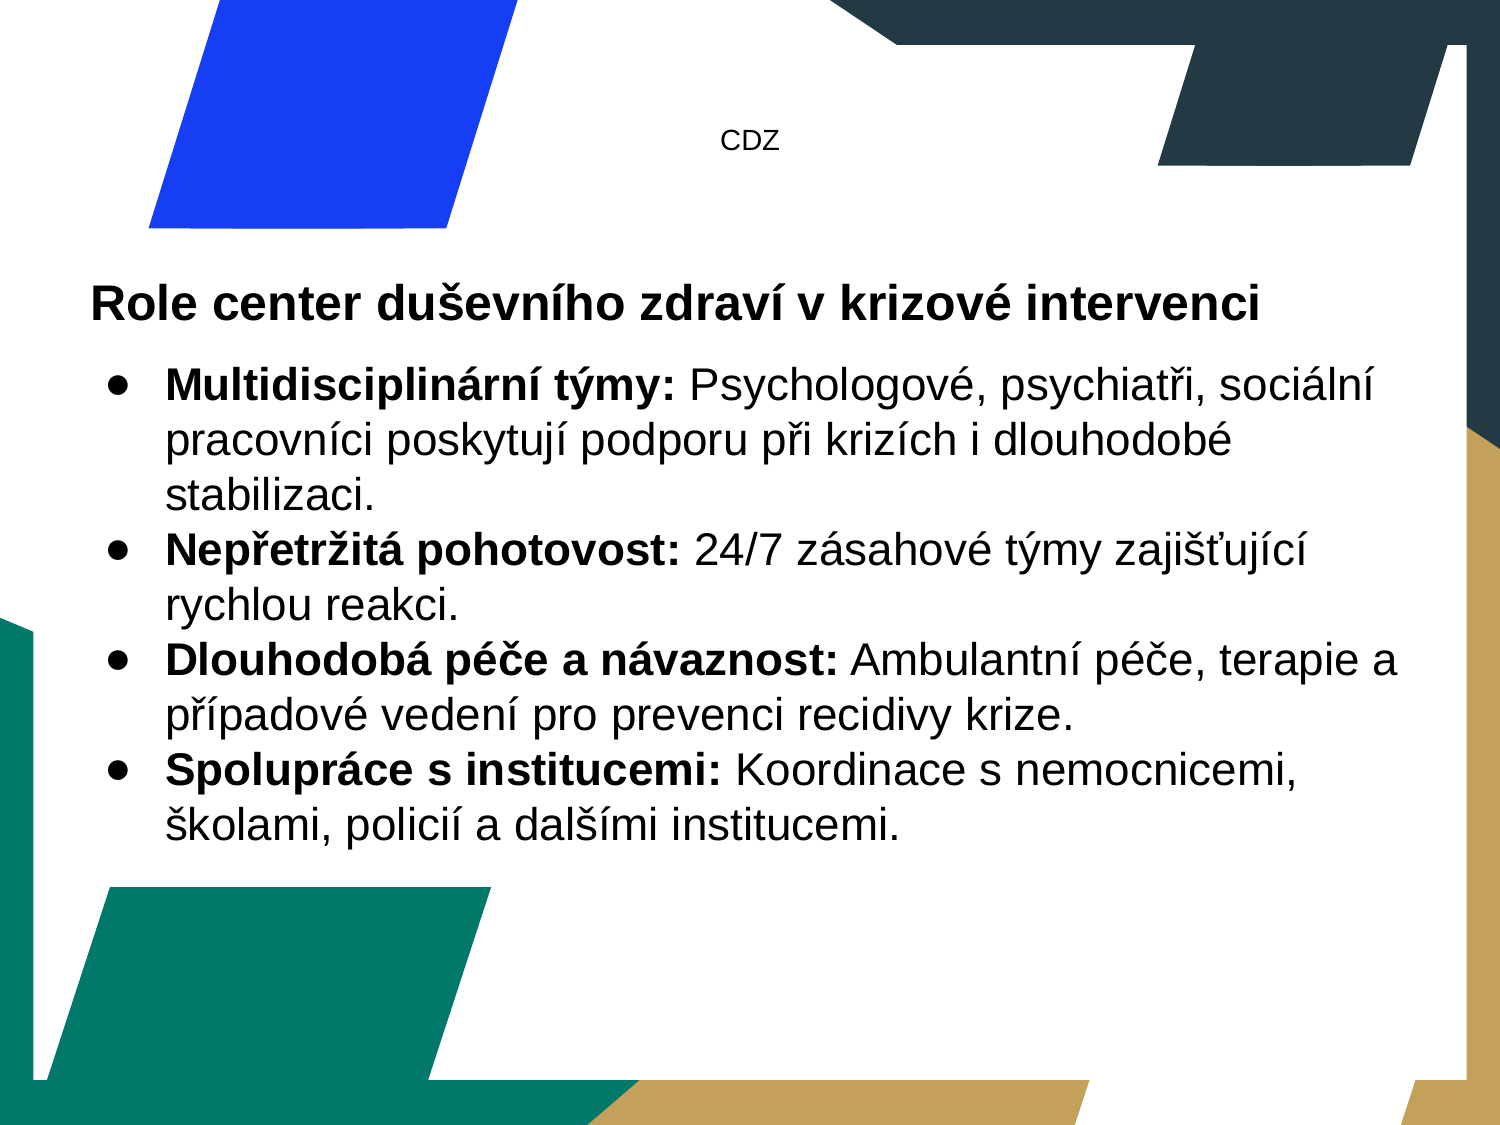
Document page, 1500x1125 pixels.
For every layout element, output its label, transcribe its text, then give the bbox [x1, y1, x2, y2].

list Role center duševního zdraví v krizové intervenci Multidisciplinární týmy: Psychologové, psychiatři, sociální pracovníci poskytují podporu při krizích i dlouhodobé stabilizaci. Nepřetržitá pohotovost: 24/7 zásahové týmy zajišťující rychlou reakci. Dlouhodobá péče a návaznost: Ambulantní péče, terapie a případové vedení pro prevenci recidivy krize. Spolupráce s institucemi: Koordinace s nemocnicemi, školami, policií a dalšími institucemi. [75, 262, 1425, 1005]
title CDZ [75, 45, 1425, 233]
